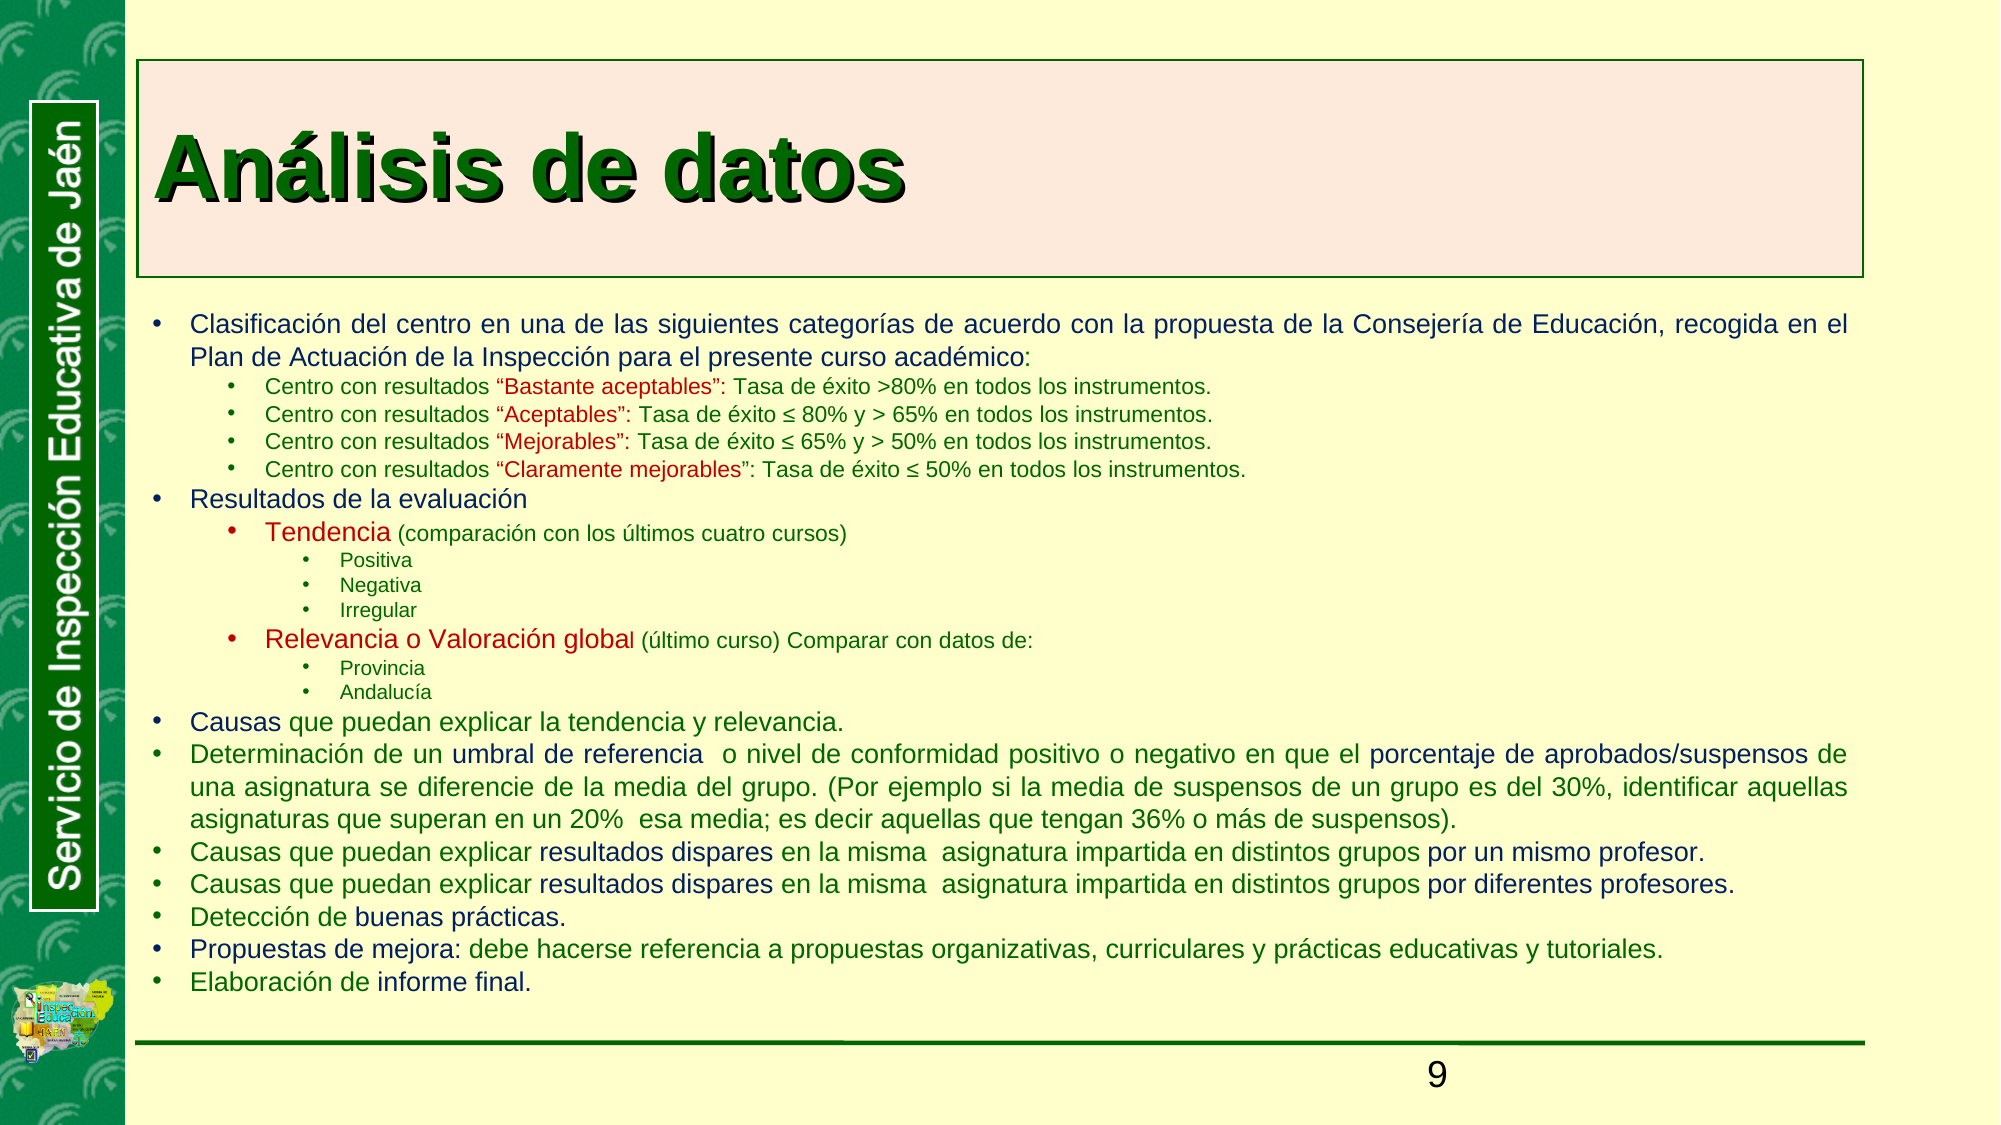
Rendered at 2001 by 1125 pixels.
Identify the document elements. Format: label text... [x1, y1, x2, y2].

picture [0, 0, 125, 1125]
text_box <número> [1412, 1042, 1863, 1103]
text_box Análisis de datos [137, 59, 1863, 278]
text_box Clasificación del centro en una de las siguientes categorías de acuerdo con la propuesta de la Consejería de Educación, recogida en el Plan de Actuación de la Inspección para el presente curso académico: Centro con resultados “Bastante aceptables”: Tasa de éxito >80% en todos los instrumentos. Centro con resultados “Aceptables”: Tasa de éxito ≤ 80% y > 65% en todos los instrumentos. Centro con resultados “Mejorables”: Tasa de éxito ≤ 65% y > 50% en todos los instrumentos. Centro con resultados “Claramente mejorables”: Tasa de éxito ≤ 50% en todos los instrumentos. Resultados de la evaluación Tendencia (comparación con los últimos cuatro cursos) Positiva Negativa Irregular Relevancia o Valoración global (último curso) Comparar con datos de: Provincia Andalucía Causas que puedan explicar la tendencia y relevancia. Determinación de un umbral de referencia o nivel de conformidad positivo o negativo en que el porcentaje de aprobados/suspensos de una asignatura se diferencie de la media del grupo. (Por ejemplo si la media de suspensos de un grupo es del 30%, identificar aquellas asignaturas que superan en un 20% esa media; es decir aquellas que tengan 36% o más de suspensos). Causas que puedan explicar resultados dispares en la misma asignatura impartida en distintos grupos por un mismo profesor. Causas que puedan explicar resultados dispares en la misma asignatura impartida en distintos grupos por diferentes profesores. Detección de buenas prácticas. Propuestas de mejora: debe hacerse referencia a propuestas organizativas, curriculares y prácticas educativas y tutoriales. Elaboración de informe final. [137, 299, 1863, 1014]
